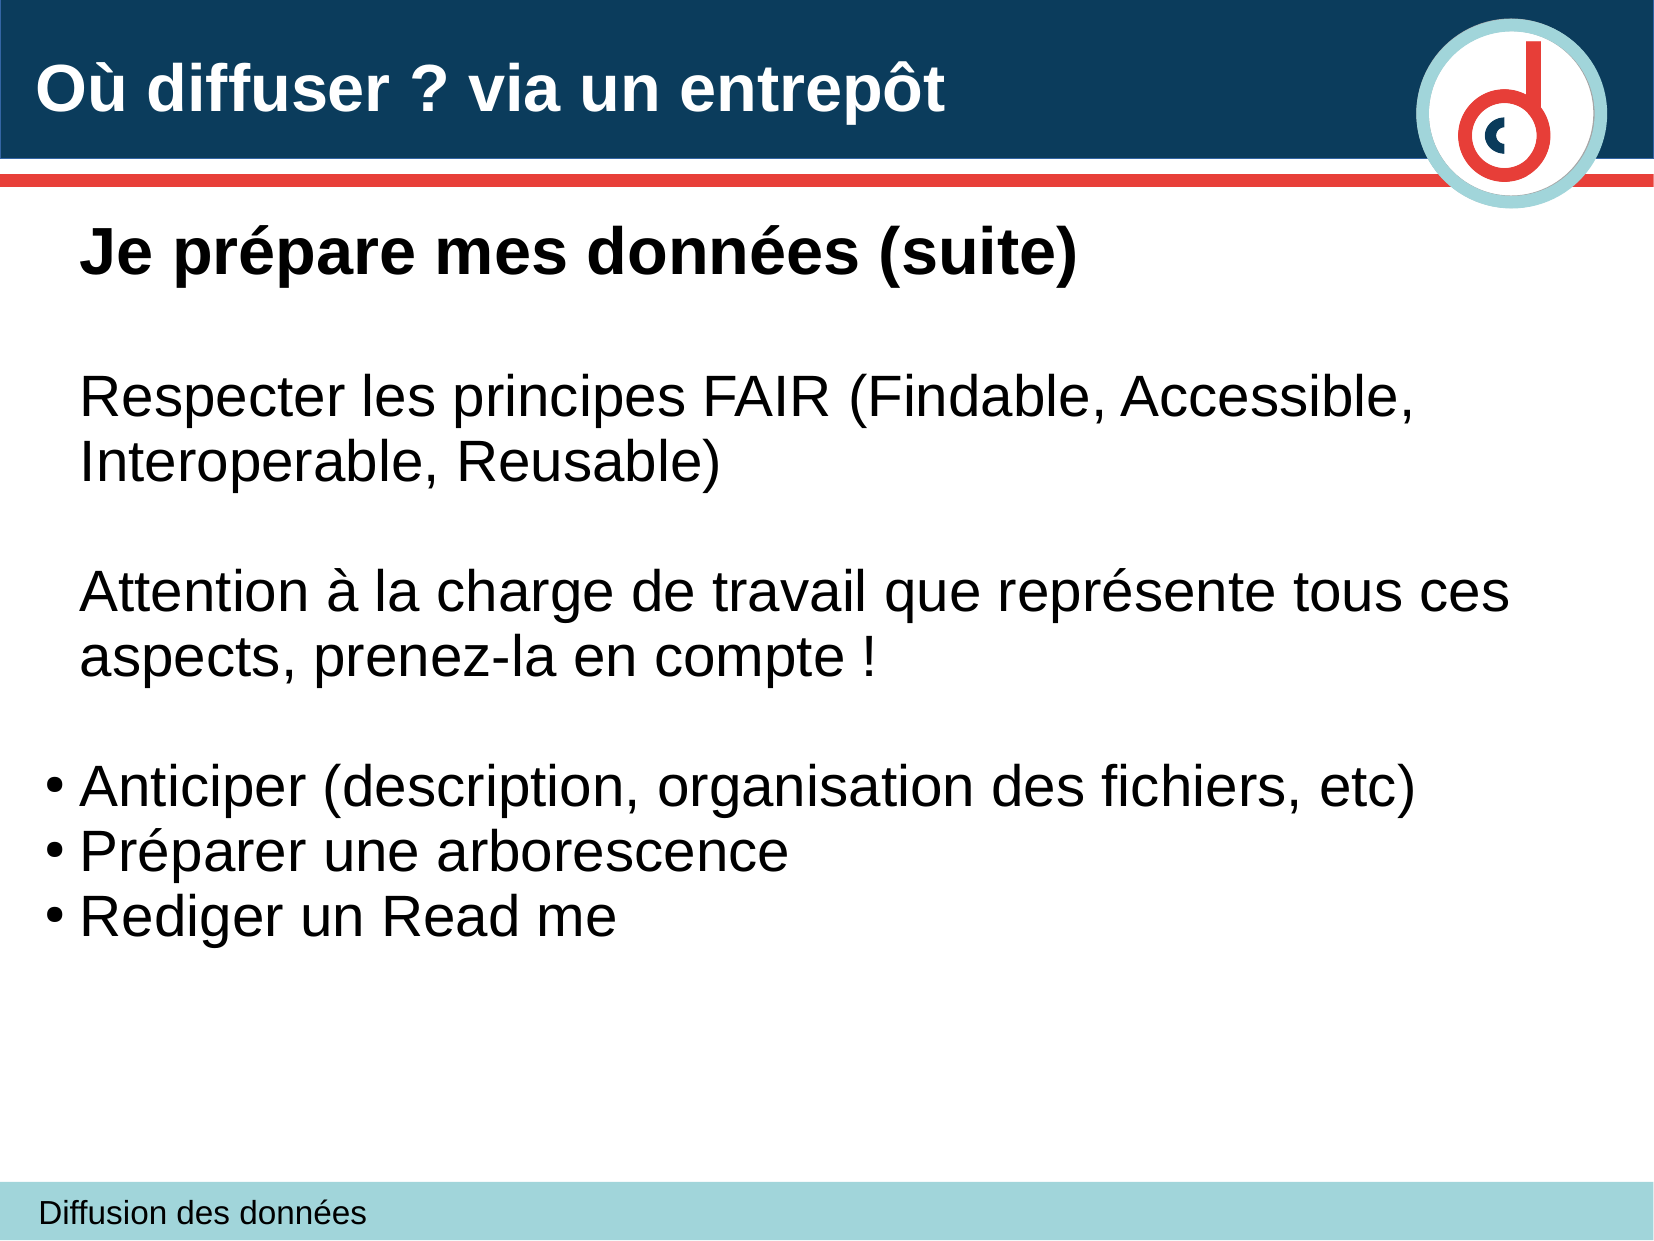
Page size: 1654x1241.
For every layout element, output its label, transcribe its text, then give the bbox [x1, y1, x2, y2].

title Où diffuser ? via un entrepôt [35, 11, 1430, 159]
text_box Diffusion des données [23, 1187, 621, 1241]
text_box Je prépare mes données (suite) Respecter les principes FAIR (Findable, Accessible, Interoperable, Reusable) Attention à la charge de travail que représente tous ces aspects, prenez-la en compte ! Anticiper (description, organisation des fichiers, etc) Préparer une arborescence Rediger un Read me [29, 206, 1654, 1123]
